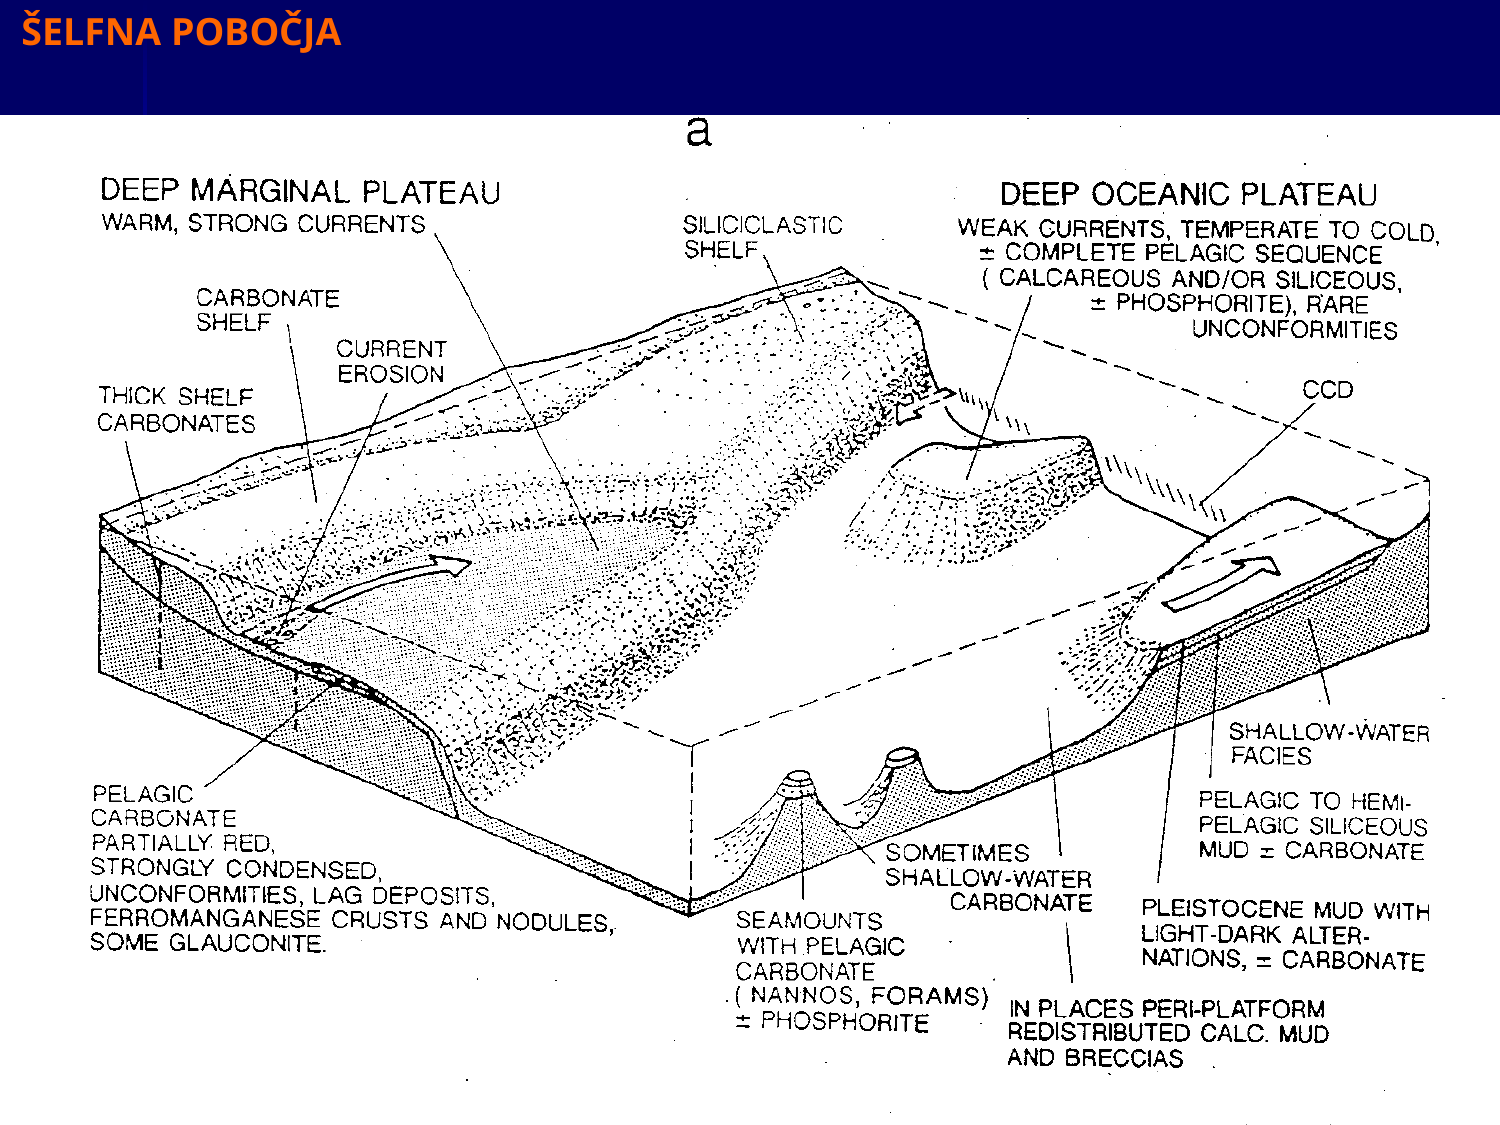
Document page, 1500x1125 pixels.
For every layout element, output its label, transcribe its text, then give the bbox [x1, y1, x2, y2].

picture [0, 115, 1500, 1125]
text_box ŠELFNA POBOČJA [6, 0, 357, 61]
